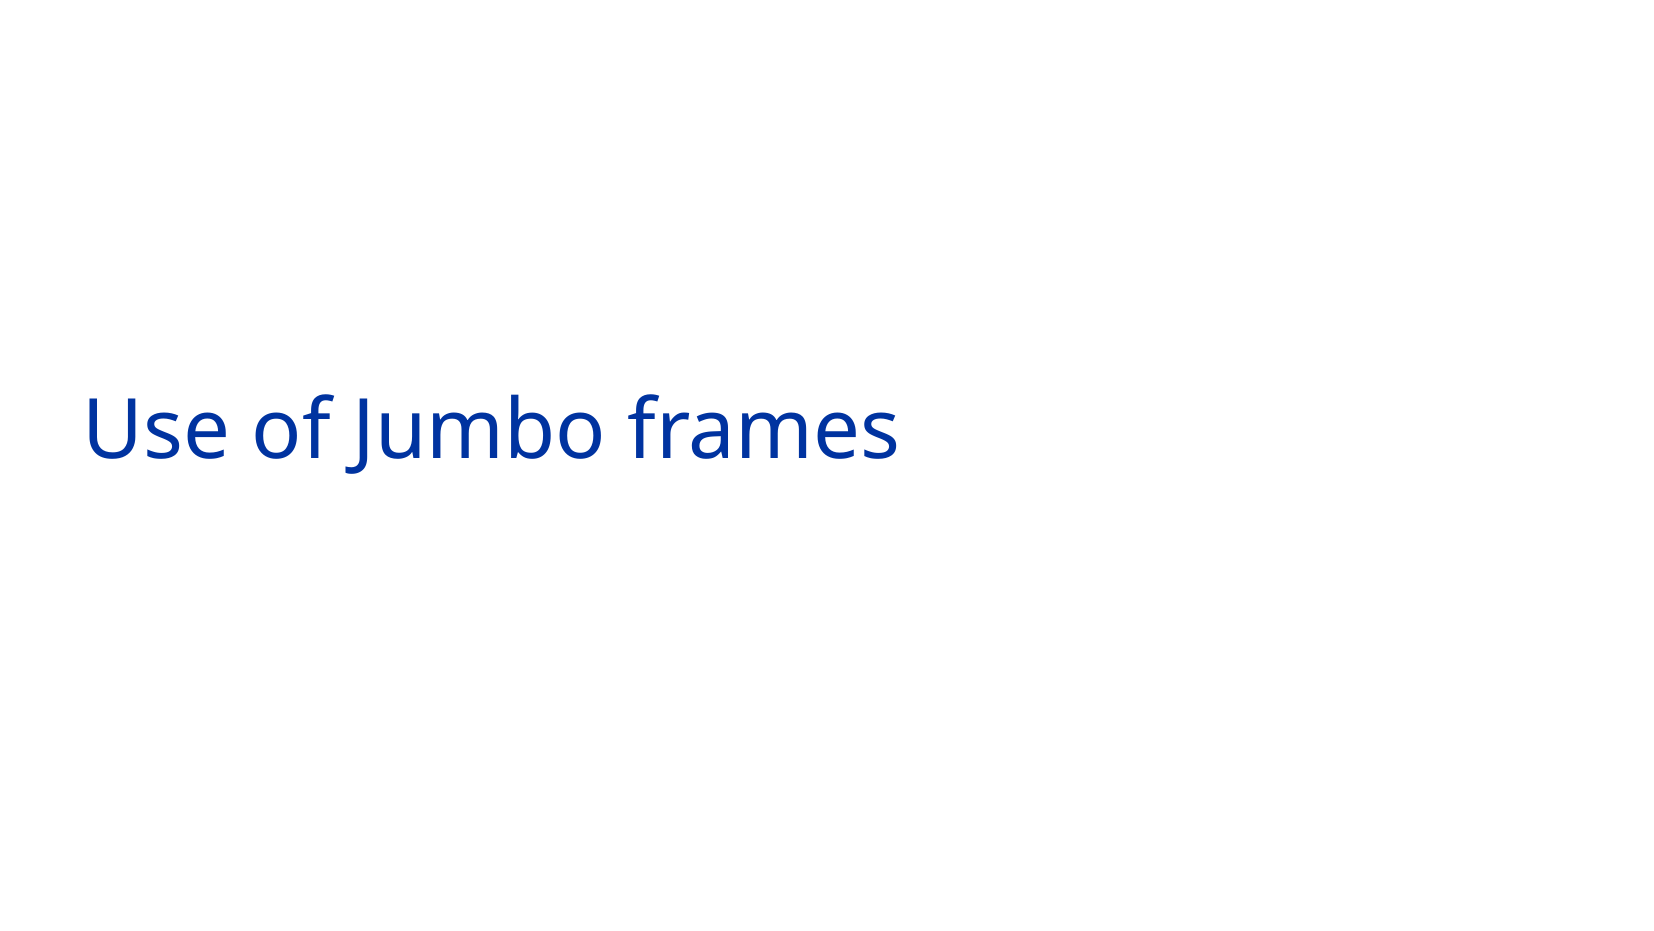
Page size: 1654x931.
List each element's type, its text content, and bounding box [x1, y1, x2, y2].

title Use of Jumbo frames [82, 369, 1571, 579]
